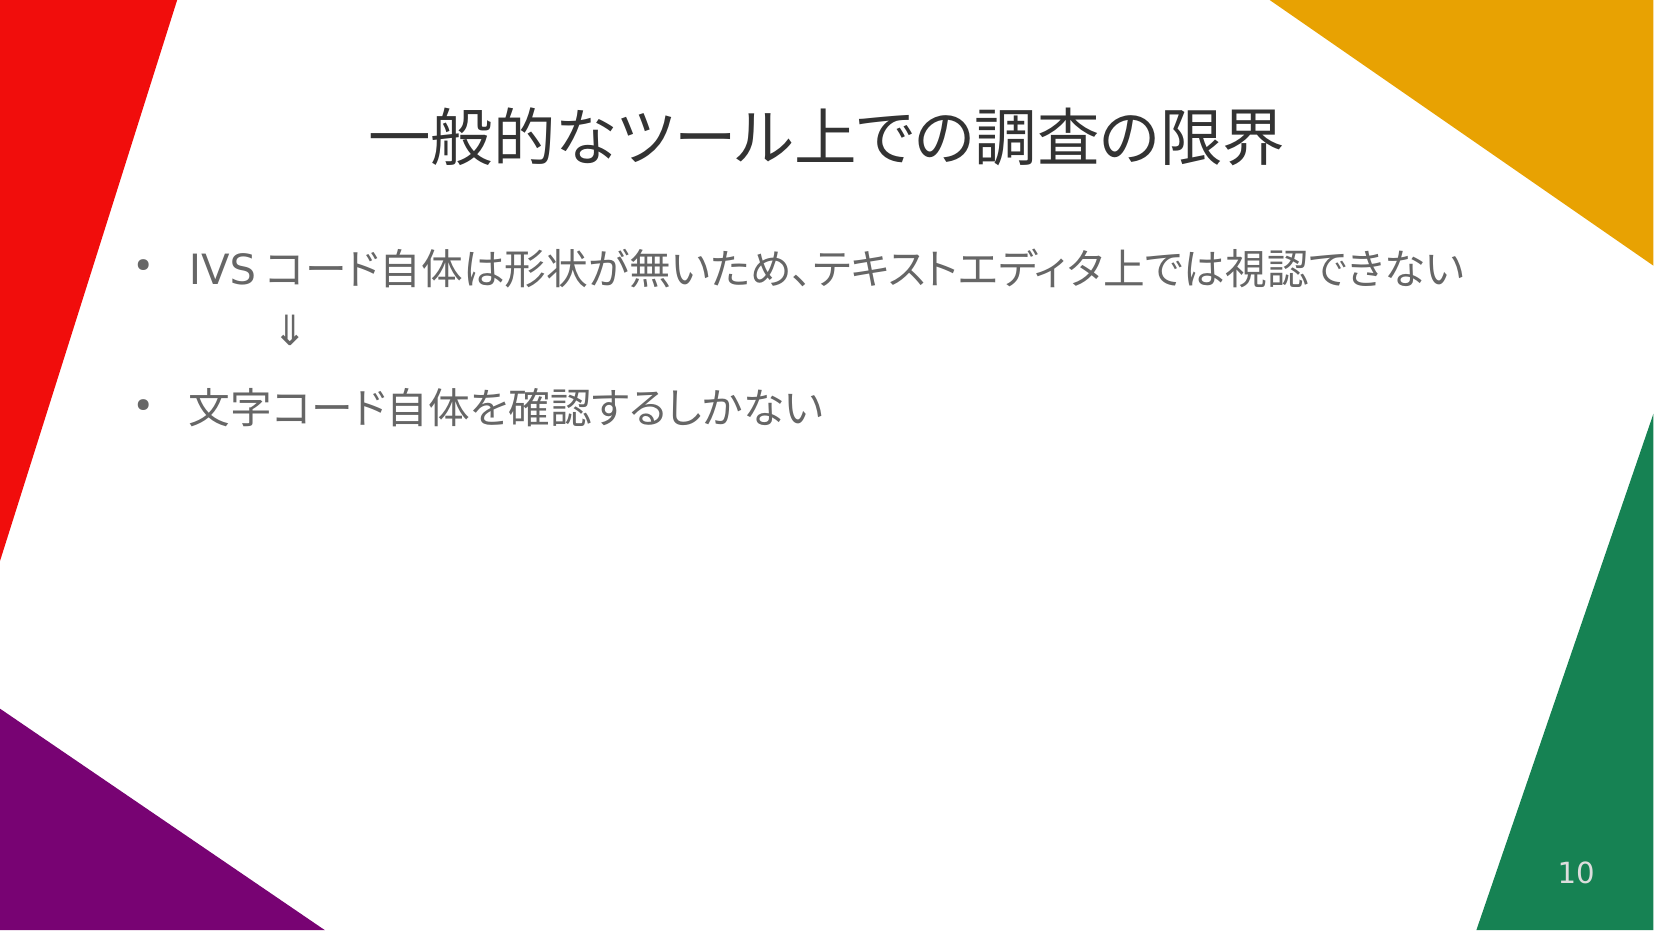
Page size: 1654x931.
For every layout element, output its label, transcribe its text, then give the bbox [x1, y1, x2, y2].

list IVSコード自体は形状が無いため、テキストエディタ上では視認できない ⇓ 文字コード自体を確認するしかない [118, 236, 1536, 827]
title 一般的なツール上での調査の限界 [118, 59, 1536, 207]
